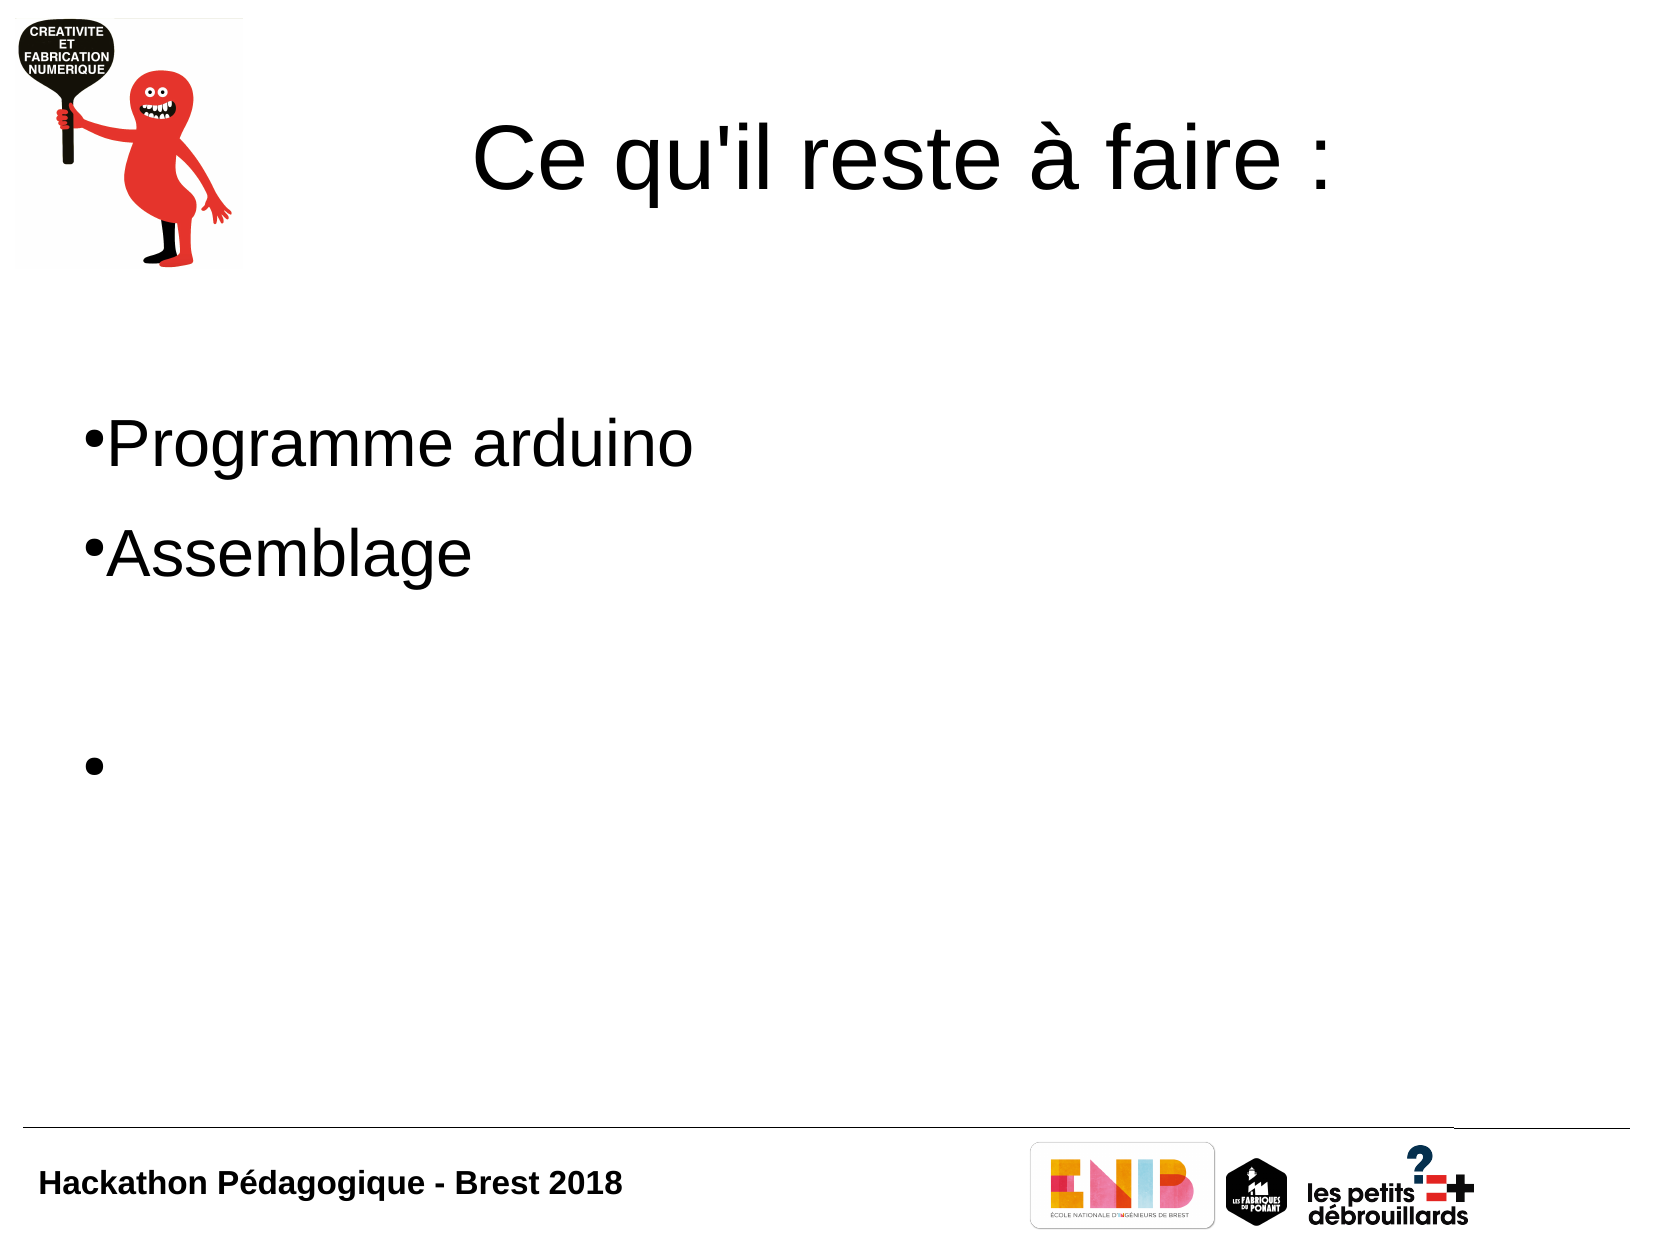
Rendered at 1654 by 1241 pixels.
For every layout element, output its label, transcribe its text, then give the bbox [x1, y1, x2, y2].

title Ce qu'il reste à faire : [236, 49, 1571, 257]
picture [1015, 1127, 1287, 1241]
list Programme arduino Assemblage [82, 290, 1571, 1109]
text_box Hackathon Pédagogique - Brest 2018 [23, 1157, 945, 1211]
picture [15, 18, 243, 269]
picture [1308, 1145, 1474, 1225]
